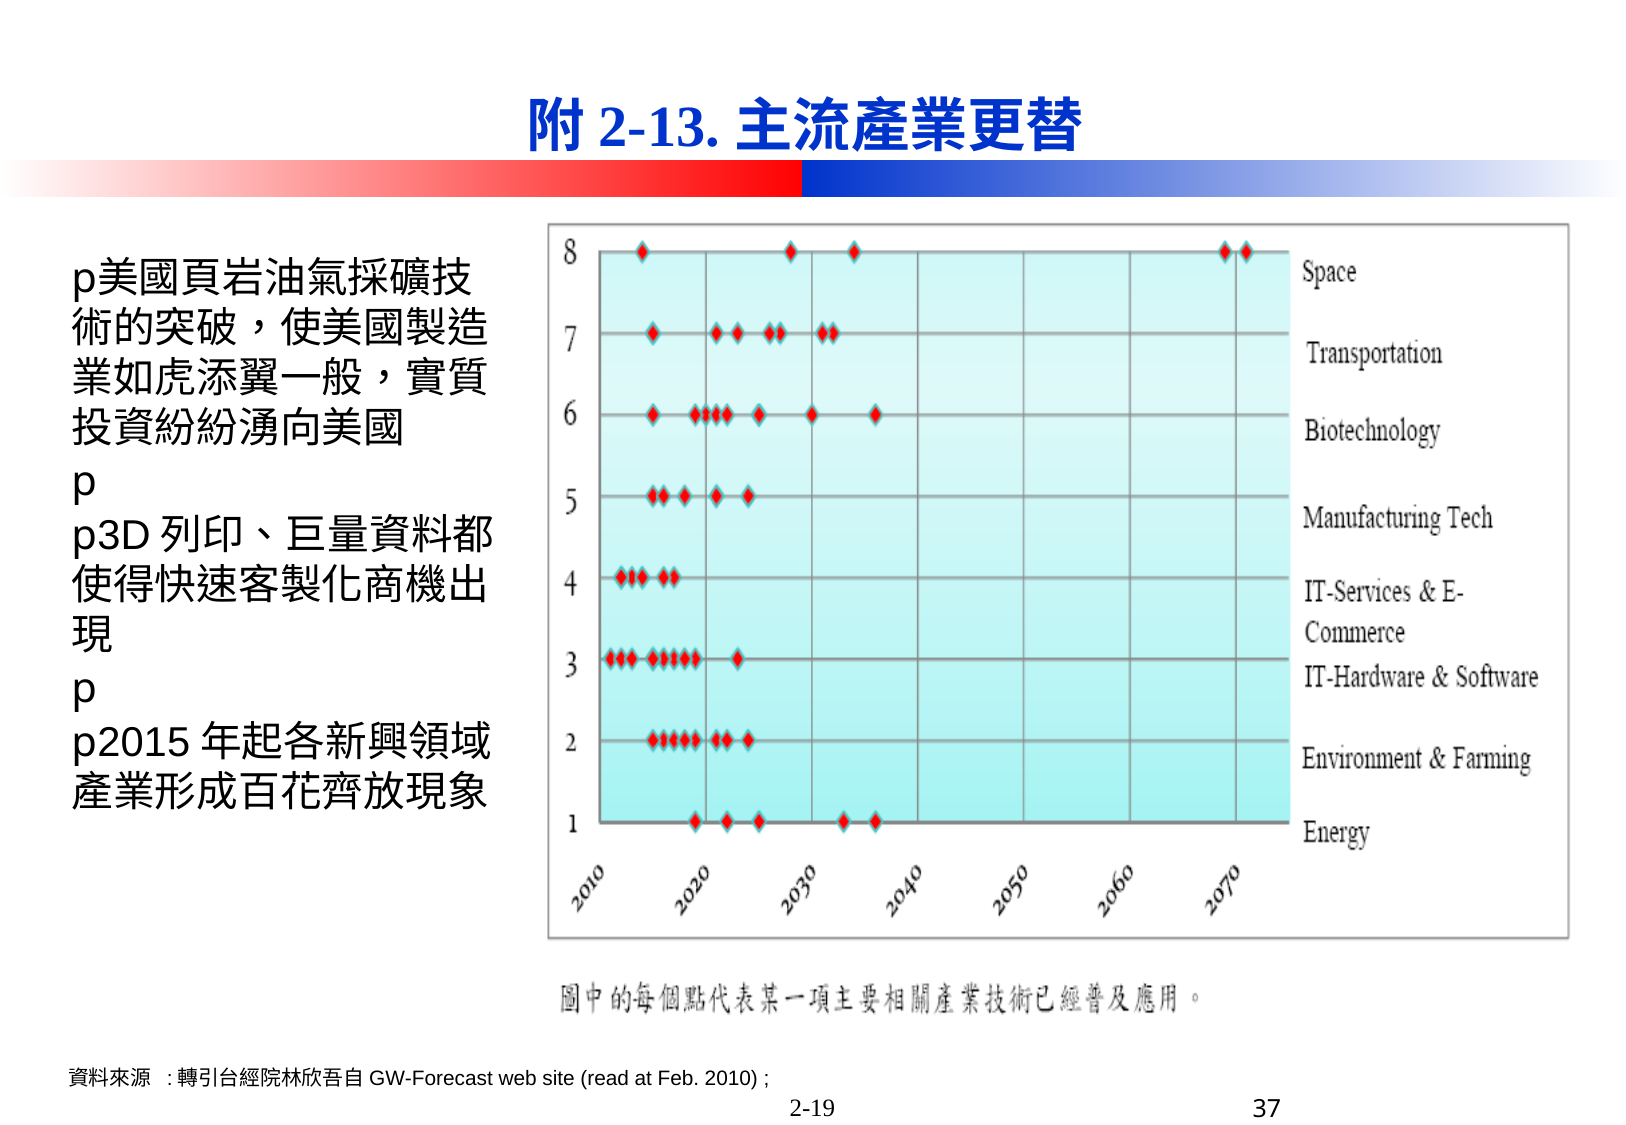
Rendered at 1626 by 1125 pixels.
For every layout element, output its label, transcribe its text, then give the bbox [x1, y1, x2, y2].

text_box 美國頁岩油氣採礦技術的突破，使美國製造業如虎添翼一般，實質投資紛紛湧向美國 3D列印、巨量資料都使得快速客製化商機出現 2015年起各新興領域產業形成百花齊放現象 [56, 243, 530, 815]
text_box 資料來源 :轉引台經院林欣吾自GW-Forecast web site (read at Feb. 2010) ; [53, 1057, 796, 1097]
picture [529, 214, 1593, 1017]
text_box 37 [1237, 1085, 1617, 1125]
text_box 附2-13.主流產業更替 [123, 45, 1488, 126]
text_box 2-19 [712, 1084, 913, 1125]
